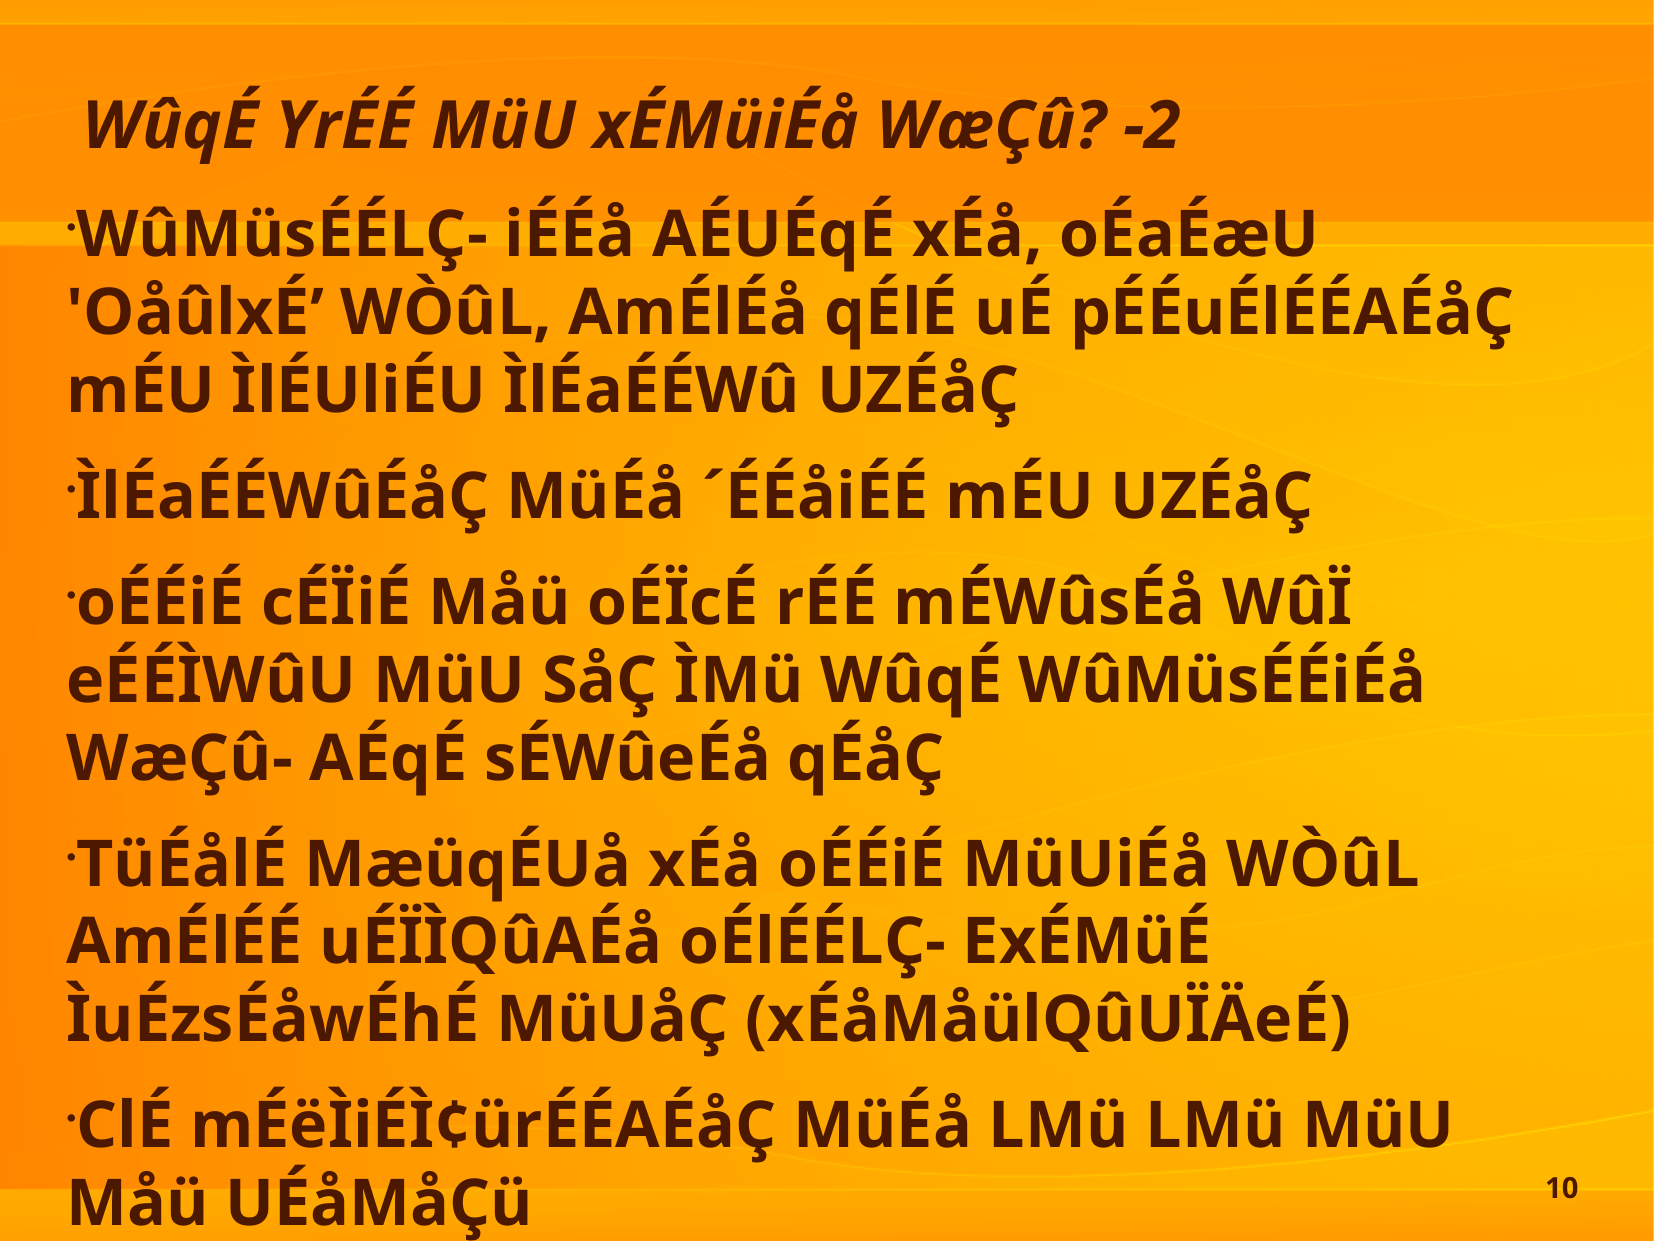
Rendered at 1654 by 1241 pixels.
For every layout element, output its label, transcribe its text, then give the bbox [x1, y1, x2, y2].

text_box [1554, 1169, 1648, 1228]
list WûMüsÉÉLÇ- iÉÉå AÉUÉqÉ xÉå, oÉaÉæU 'OåûlxÉ’ WÒûL, AmÉlÉå qÉlÉ uÉ pÉÉuÉlÉÉAÉåÇ mÉU ÌlÉUliÉU ÌlÉaÉÉWû UZÉåÇ ÌlÉaÉÉWûÉåÇ MüÉå ´ÉÉåiÉÉ mÉU UZÉåÇ oÉÉiÉ cÉÏiÉ Måü oÉÏcÉ rÉÉ mÉWûsÉå WûÏ eÉÉÌWûU MüU SåÇ ÌMü WûqÉ WûMüsÉÉiÉå WæÇû- AÉqÉ sÉWûeÉå qÉåÇ TüÉålÉ MæüqÉUå xÉå oÉÉiÉ MüUiÉå WÒûL AmÉlÉÉ uÉÏÌQûAÉå oÉlÉÉLÇ- ExÉMüÉ ÌuÉzsÉåwÉhÉ MüUåÇ (xÉåMåülQûUÏÄeÉ) ClÉ mÉëÌiÉÌ¢ürÉÉAÉåÇ MüÉå LMü LMü MüU Måü UÉåMåÇü [66, 192, 1554, 1240]
title WûqÉ YrÉÉ MüU xÉMüiÉå WæÇû? -2 [23, 8, 1625, 237]
